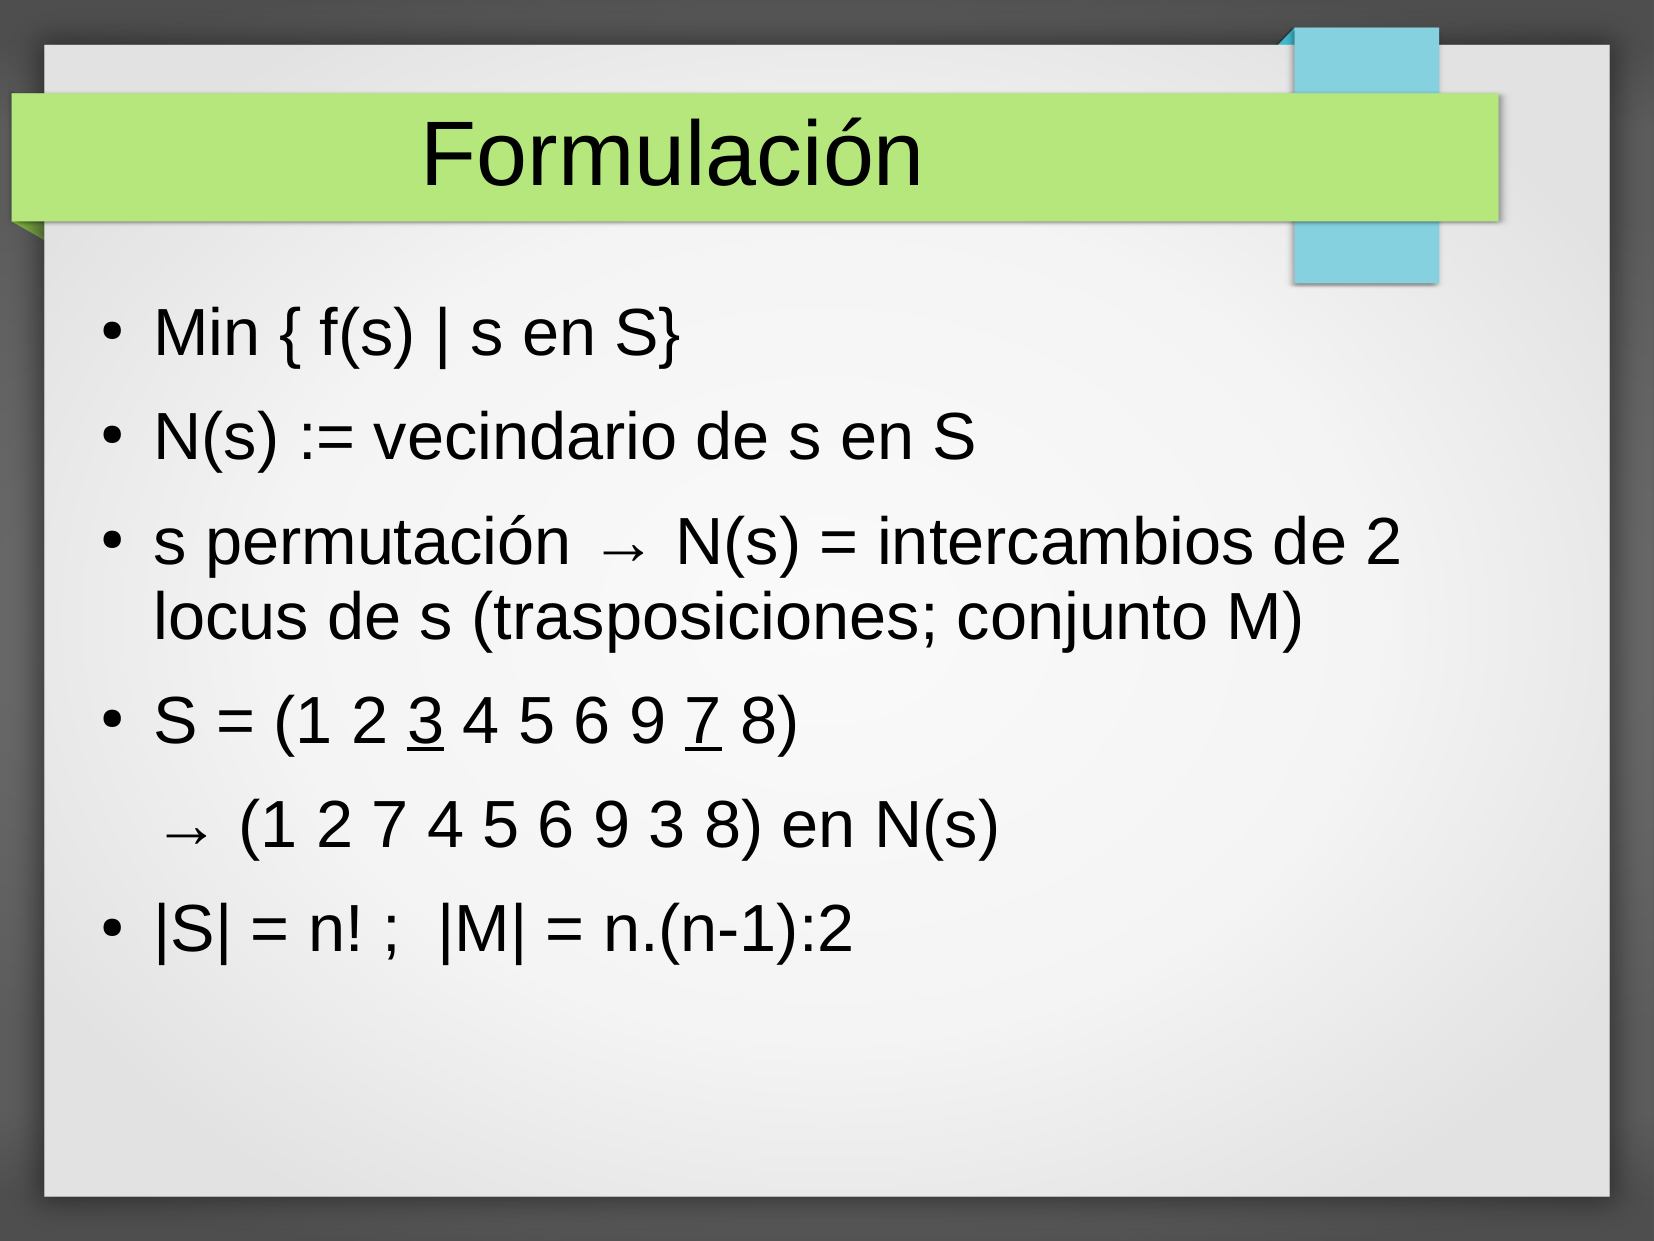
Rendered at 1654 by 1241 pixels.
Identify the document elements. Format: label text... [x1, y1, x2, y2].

title Formulación [82, 94, 1264, 213]
picture [0, 0, 1654, 1241]
list Min { f(s) | s en S} N(s) := vecindario de s en S s permutación → N(s) = intercambios de 2 locus de s (trasposiciones; conjunto M) S = (1 2 3 4 5 6 9 7 8) → (1 2 7 4 5 6 9 3 8) en N(s) |S| = n! ; |M| = n.(n-1):2 [82, 295, 1571, 1015]
